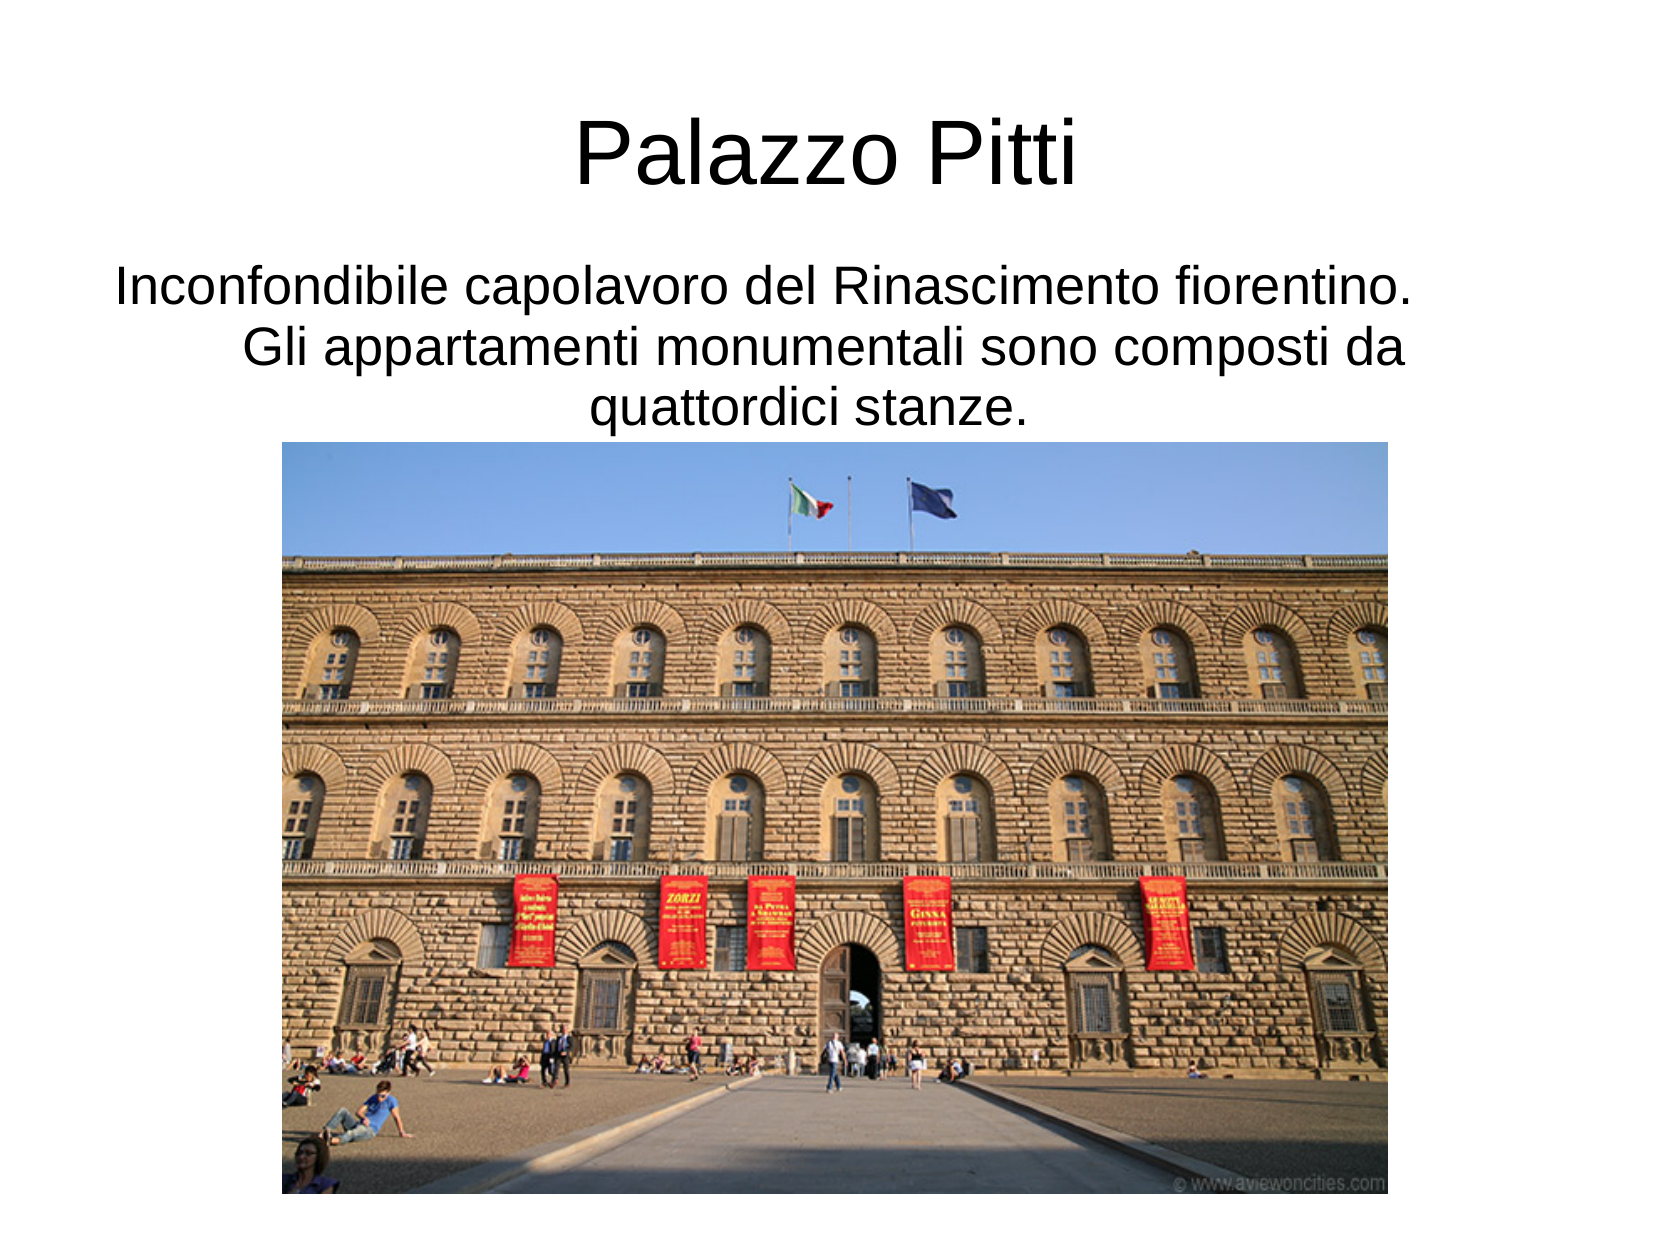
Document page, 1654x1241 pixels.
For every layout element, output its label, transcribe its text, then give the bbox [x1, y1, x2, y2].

subtitle Inconfondibile capolavoro del Rinascimento fiorentino. Gli appartamenti monumentali sono composti da quattordici stanze. [88, 255, 1577, 680]
picture [282, 442, 1388, 1194]
title Palazzo Pitti [82, 49, 1571, 257]
